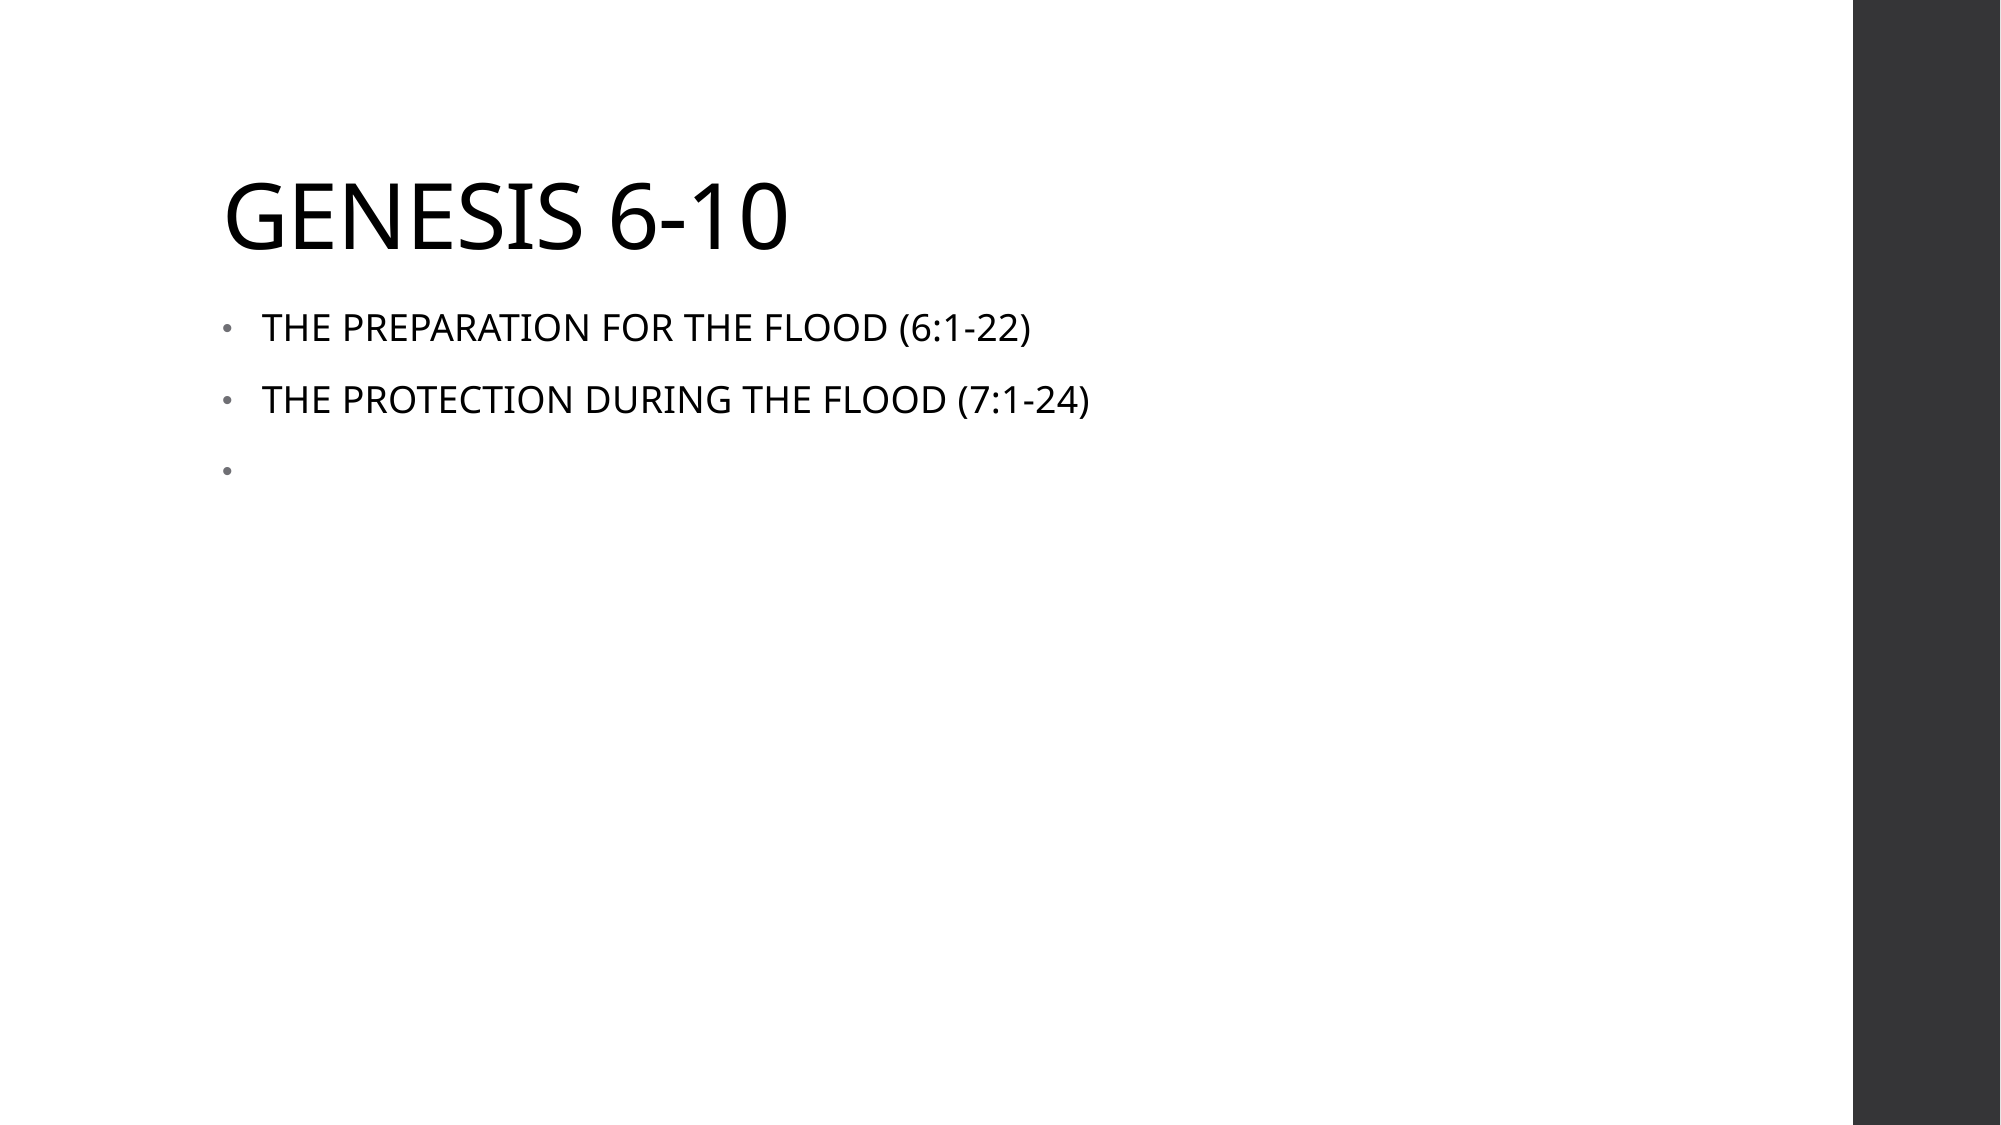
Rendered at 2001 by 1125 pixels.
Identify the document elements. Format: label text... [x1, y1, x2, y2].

list THE PREPARATION FOR THE FLOOD (6:1-22) THE PROTECTION DURING THE FLOOD (7:1-24) [206, 299, 1617, 1014]
title GENESIS 6-10 [206, 60, 1797, 278]
